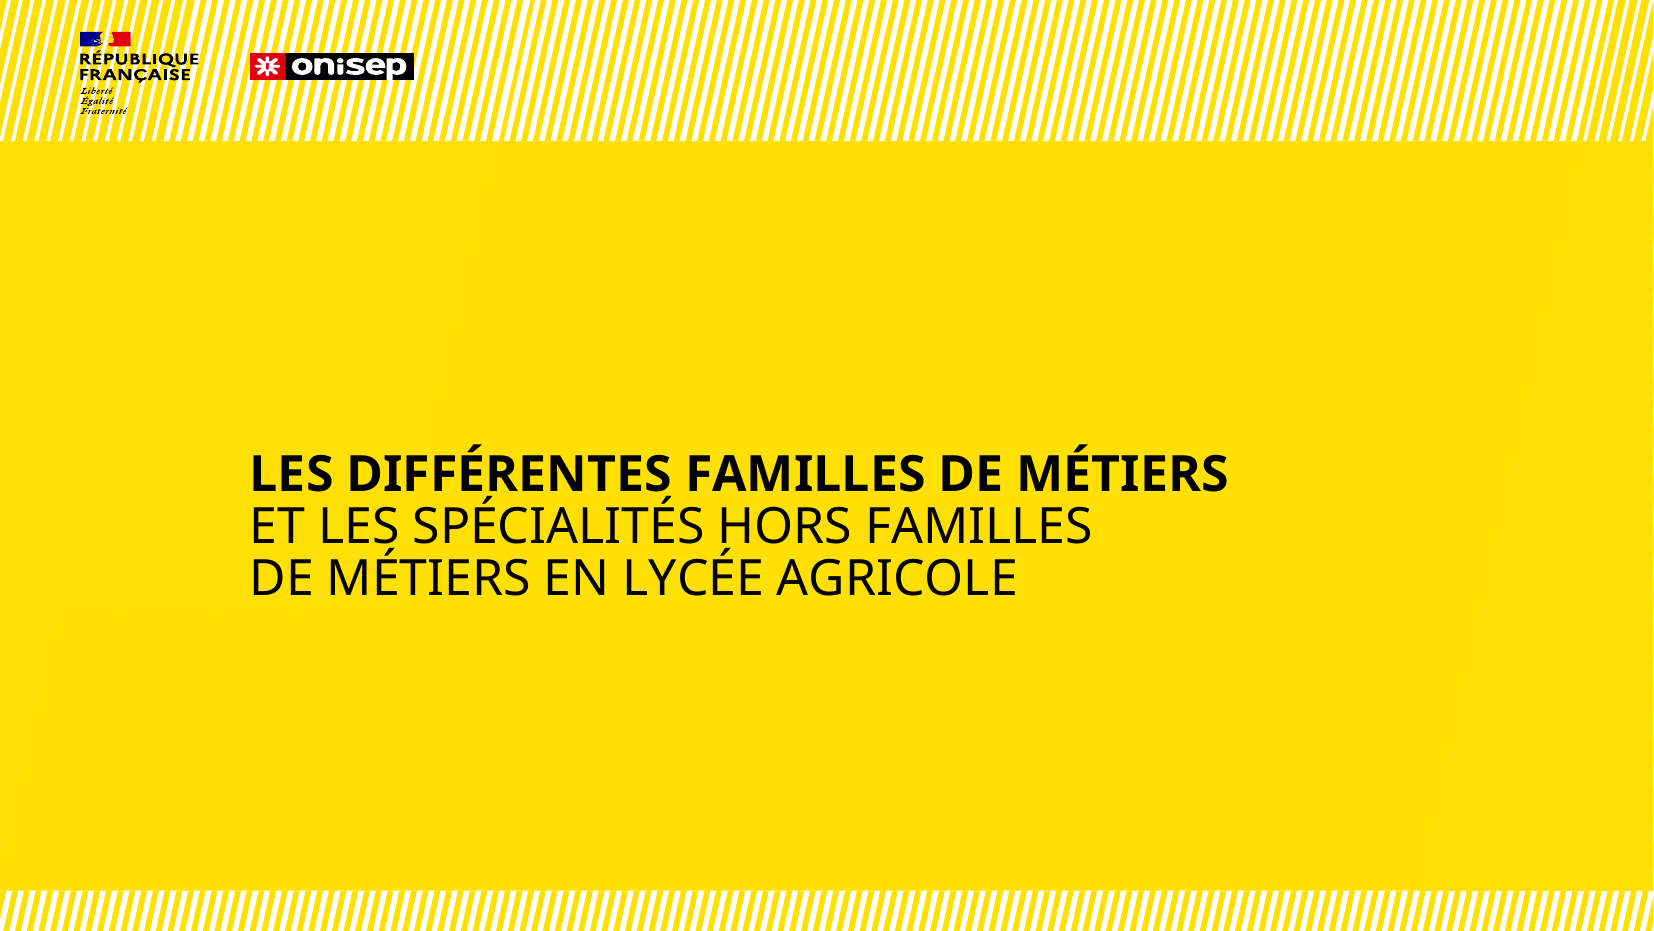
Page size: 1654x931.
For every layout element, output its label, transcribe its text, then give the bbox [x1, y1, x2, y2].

text_box [1645, 893, 1654, 931]
text_box [0, 0, 31, 138]
text_box LES DIFFÉRENTES FAMILLES DE MÉTIERS [249, 437, 1258, 489]
text_box [0, 0, 8, 32]
text_box DE MÉTIERS EN LYCÉE AGRICOLE [249, 542, 1167, 610]
text_box ET LES SPÉCIALITÉS HORS FAMILLES [249, 489, 1274, 558]
text_box [0, 0, 1654, 931]
text_box [0, 0, 19, 85]
